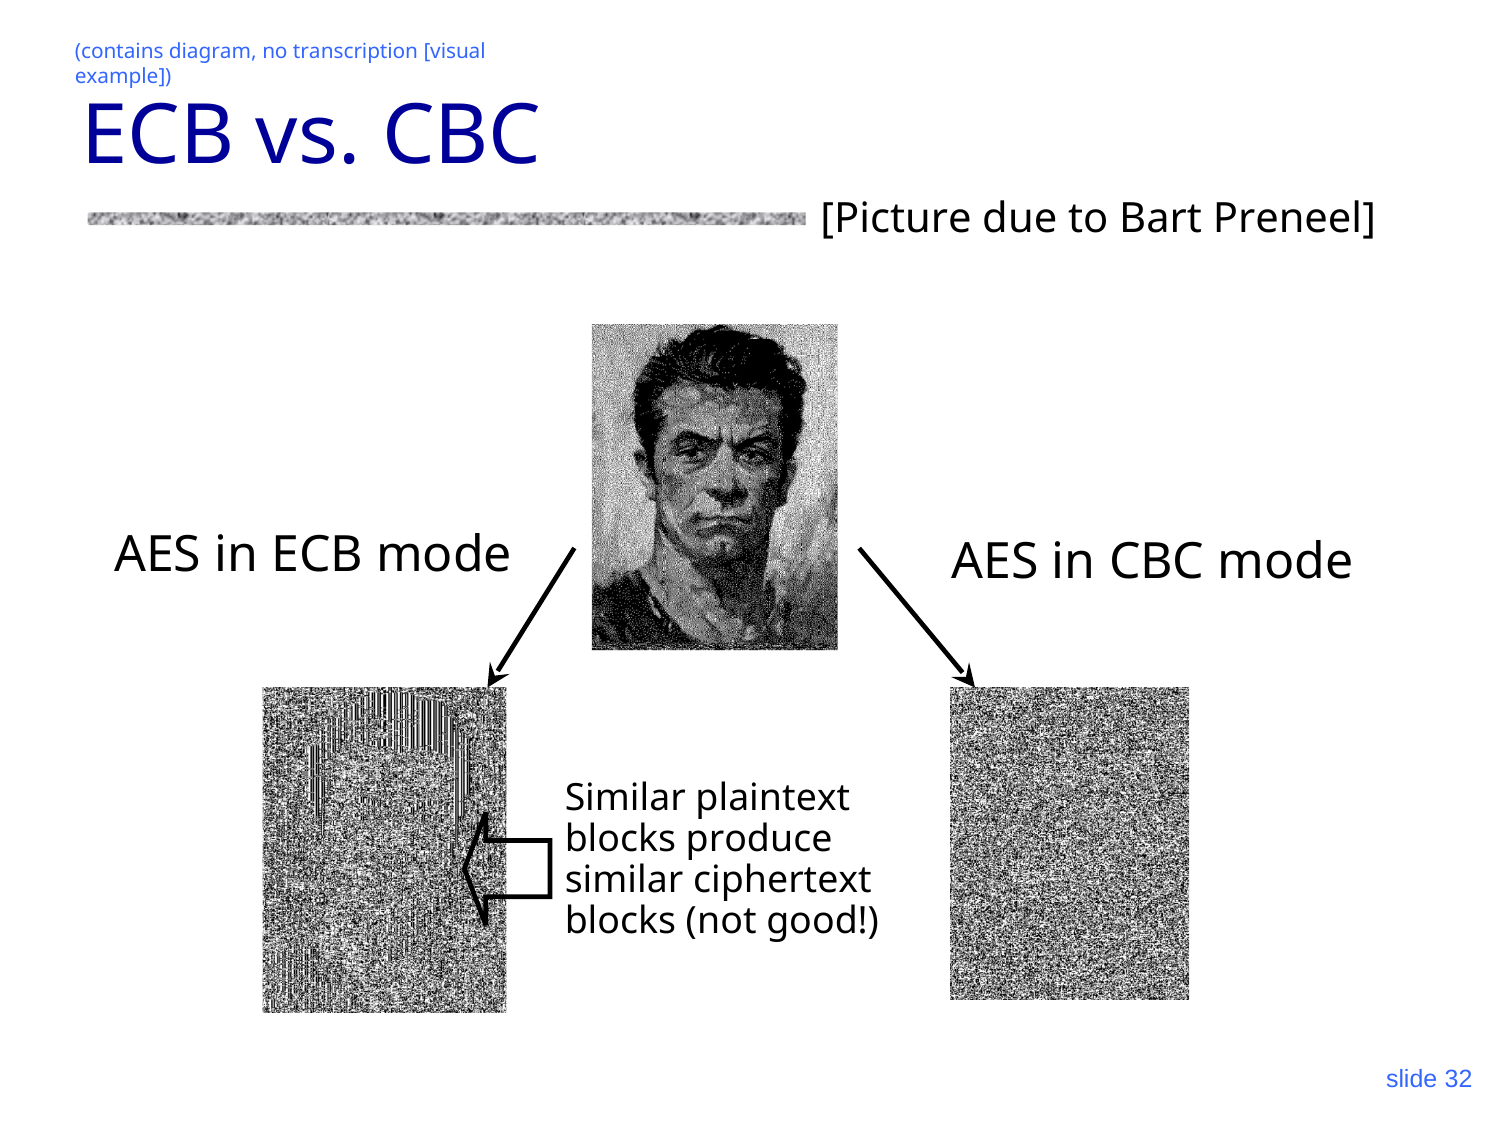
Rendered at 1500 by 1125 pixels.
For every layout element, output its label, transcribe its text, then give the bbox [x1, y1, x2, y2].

picture [950, 687, 1190, 1000]
picture [87, 212, 805, 226]
text_box Similar plaintext blocks produce similar ciphertext blocks (not good!) [549, 777, 895, 948]
text_box AES in CBC mode [937, 537, 1369, 595]
title ECB vs. CBC [66, 37, 1342, 188]
text_box AES in ECB mode [99, 530, 528, 588]
text_box slide <number> [1174, 1025, 1488, 1101]
text_box [Picture due to Bart Preneel] [805, 183, 1392, 249]
picture [262, 687, 507, 1013]
picture [591, 324, 838, 651]
picture [468, 829, 507, 908]
text_box (contains diagram, no transcription [visual example]) [60, 29, 541, 70]
